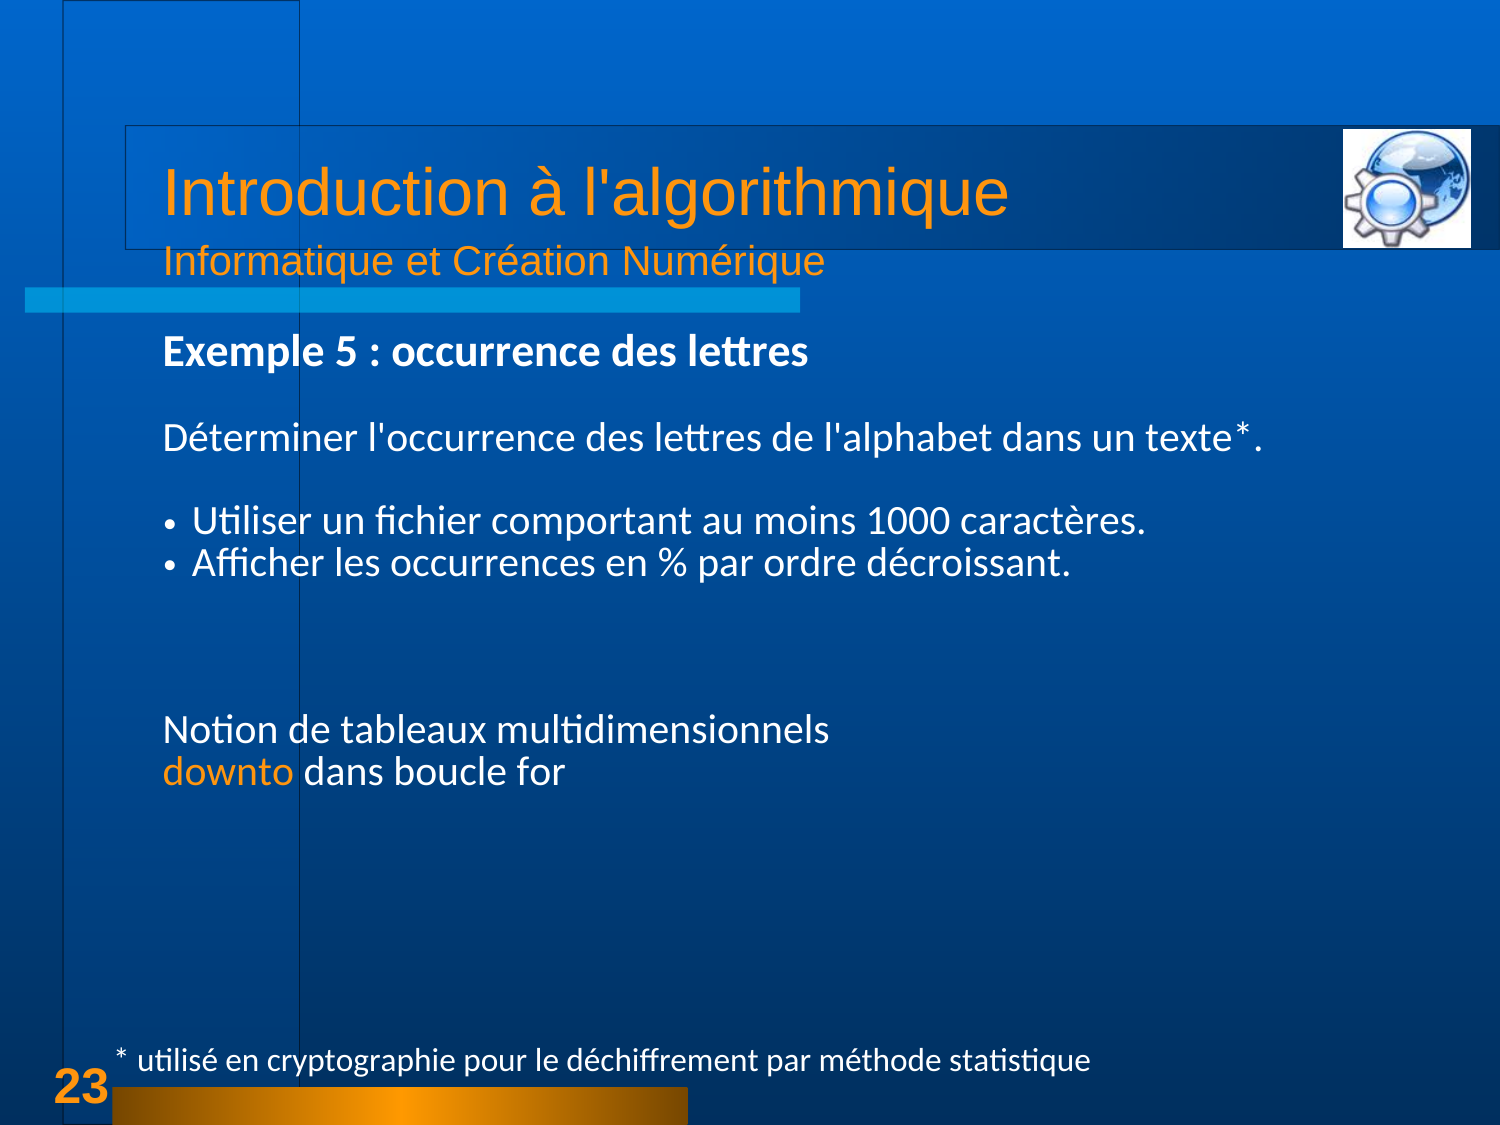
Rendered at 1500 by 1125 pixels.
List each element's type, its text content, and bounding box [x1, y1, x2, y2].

text_box * utilisé en cryptographie pour le déchiffrement par méthode statistique [98, 1039, 1152, 1095]
text_box Exemple 5 : occurrence des lettres Déterminer l'occurrence des lettres de l'alphabet dans un texte*. Utiliser un fichier comportant au moins 1000 caractères. Afficher les occurrences en % par ordre décroissant. Notion de tableaux multidimensionnels downto dans boucle for [147, 324, 1418, 957]
picture [1343, 129, 1471, 248]
